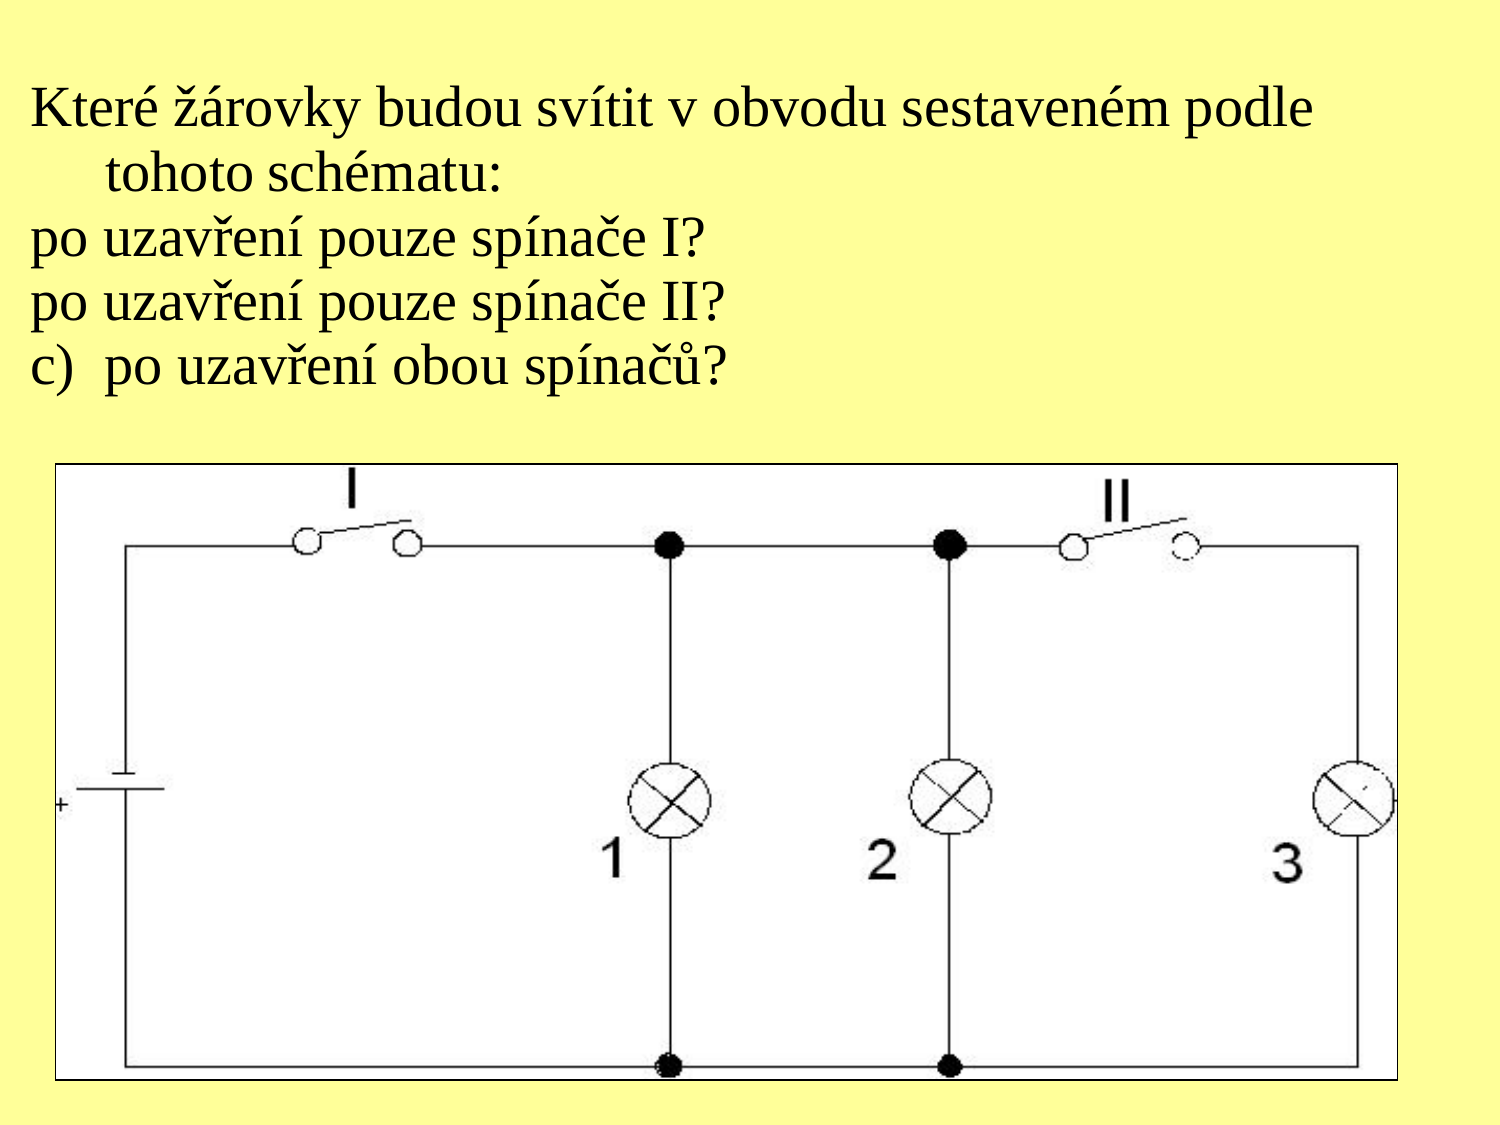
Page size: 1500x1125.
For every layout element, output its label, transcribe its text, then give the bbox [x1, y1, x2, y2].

picture [56, 464, 1397, 1080]
text_box Které žárovky budou svítit v obvodu sestaveném podle tohoto schématu: po uzavření pouze spínače I? po uzavření pouze spínače II? c) po uzavření obou spínačů? [15, 67, 1481, 406]
